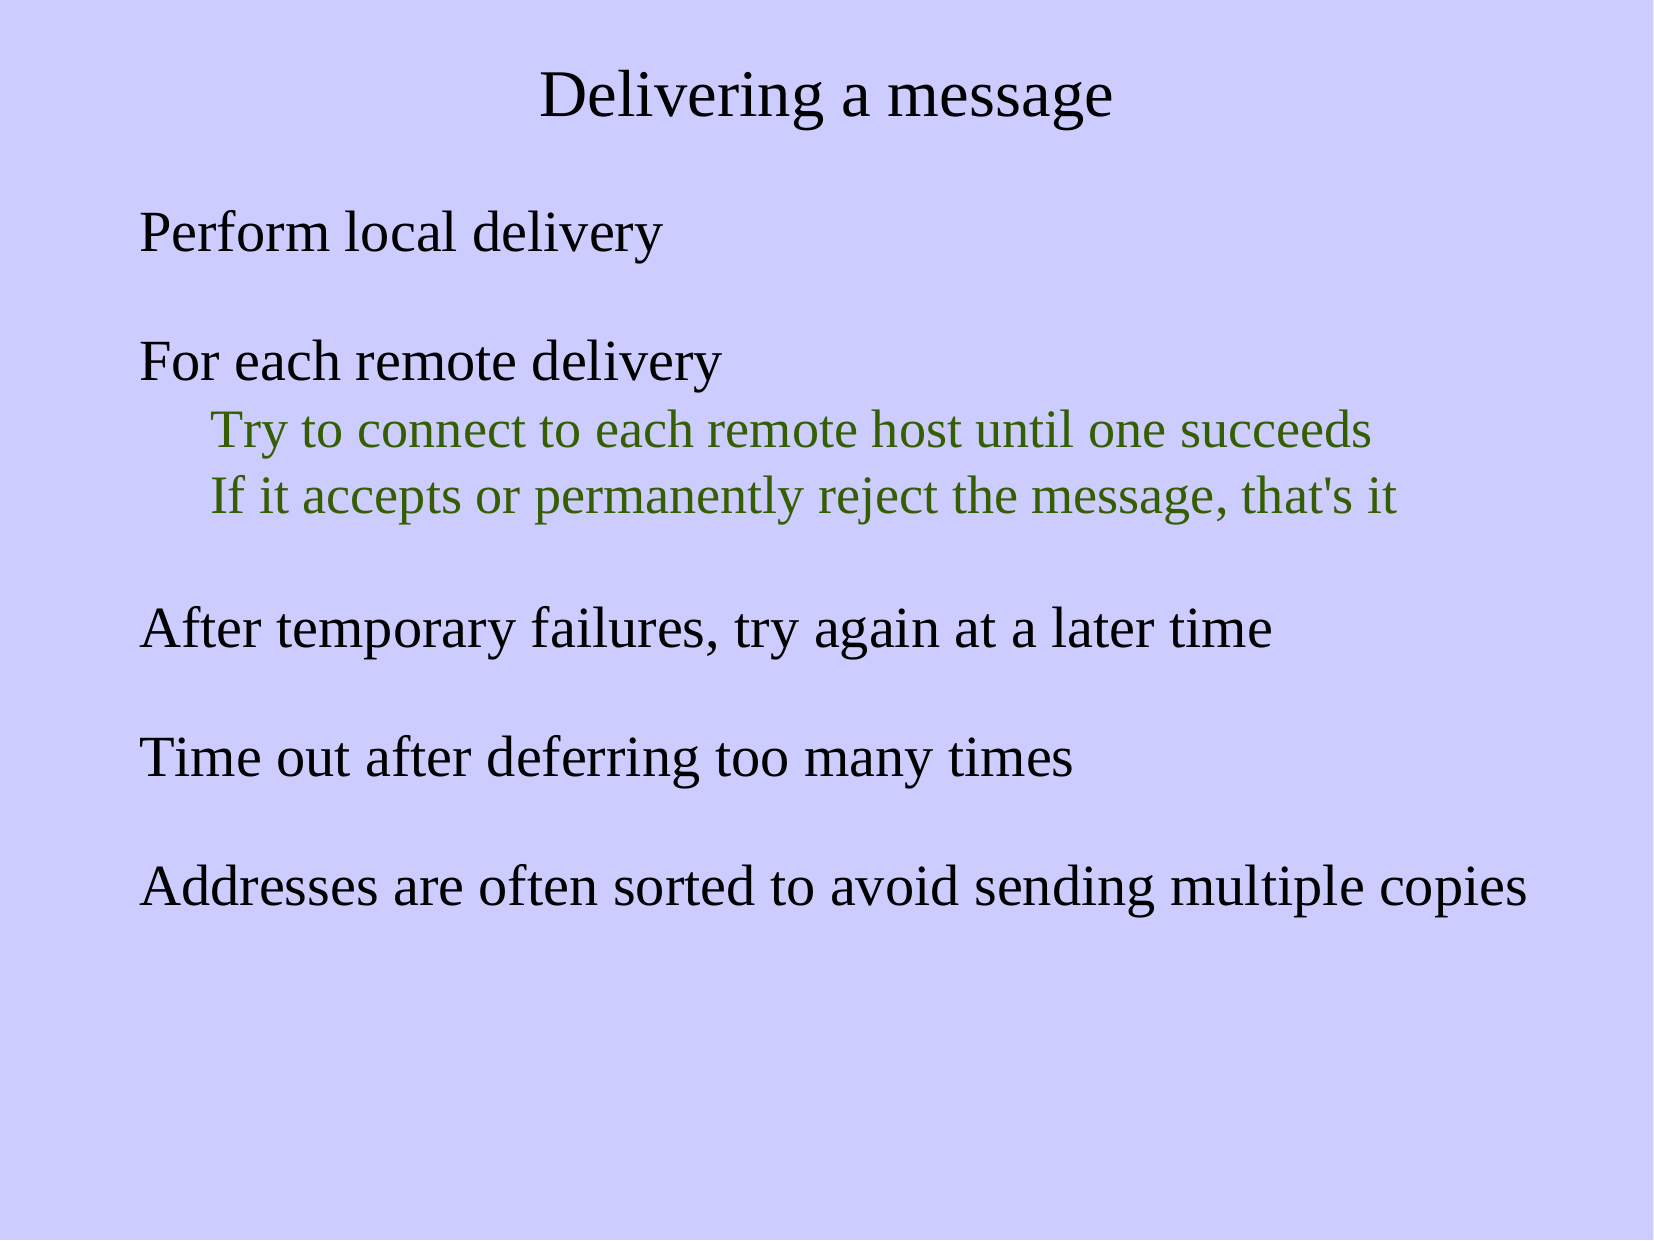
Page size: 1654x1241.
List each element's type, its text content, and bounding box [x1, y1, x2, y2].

list Perform local delivery For each remote delivery Try to connect to each remote host until one succeeds If it accepts or permanently reject the message, that's it After temporary failures, try again at a later time Time out after deferring too many times Addresses are often sorted to avoid sending multiple copies [121, 199, 1534, 1173]
title Delivering a message [121, 17, 1534, 171]
